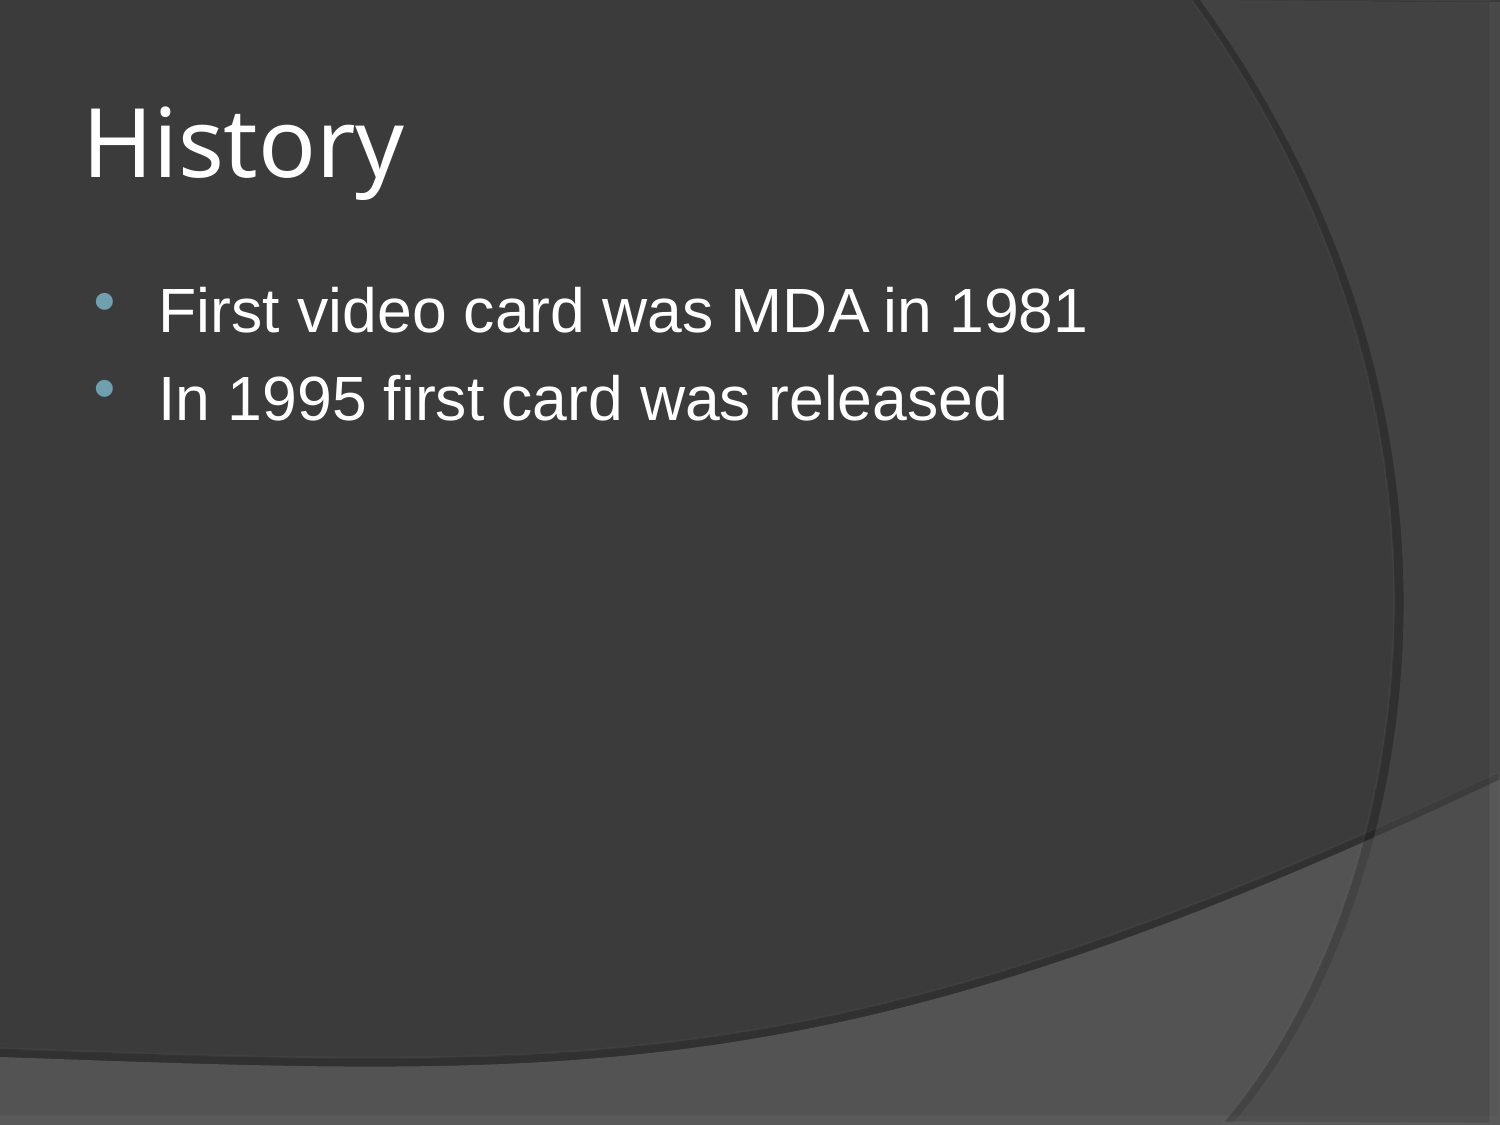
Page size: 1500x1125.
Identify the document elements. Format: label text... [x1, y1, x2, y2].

list First video card was MDA in 1981 In 1995 first card was released [75, 262, 1300, 1005]
title History [75, 45, 1300, 233]
